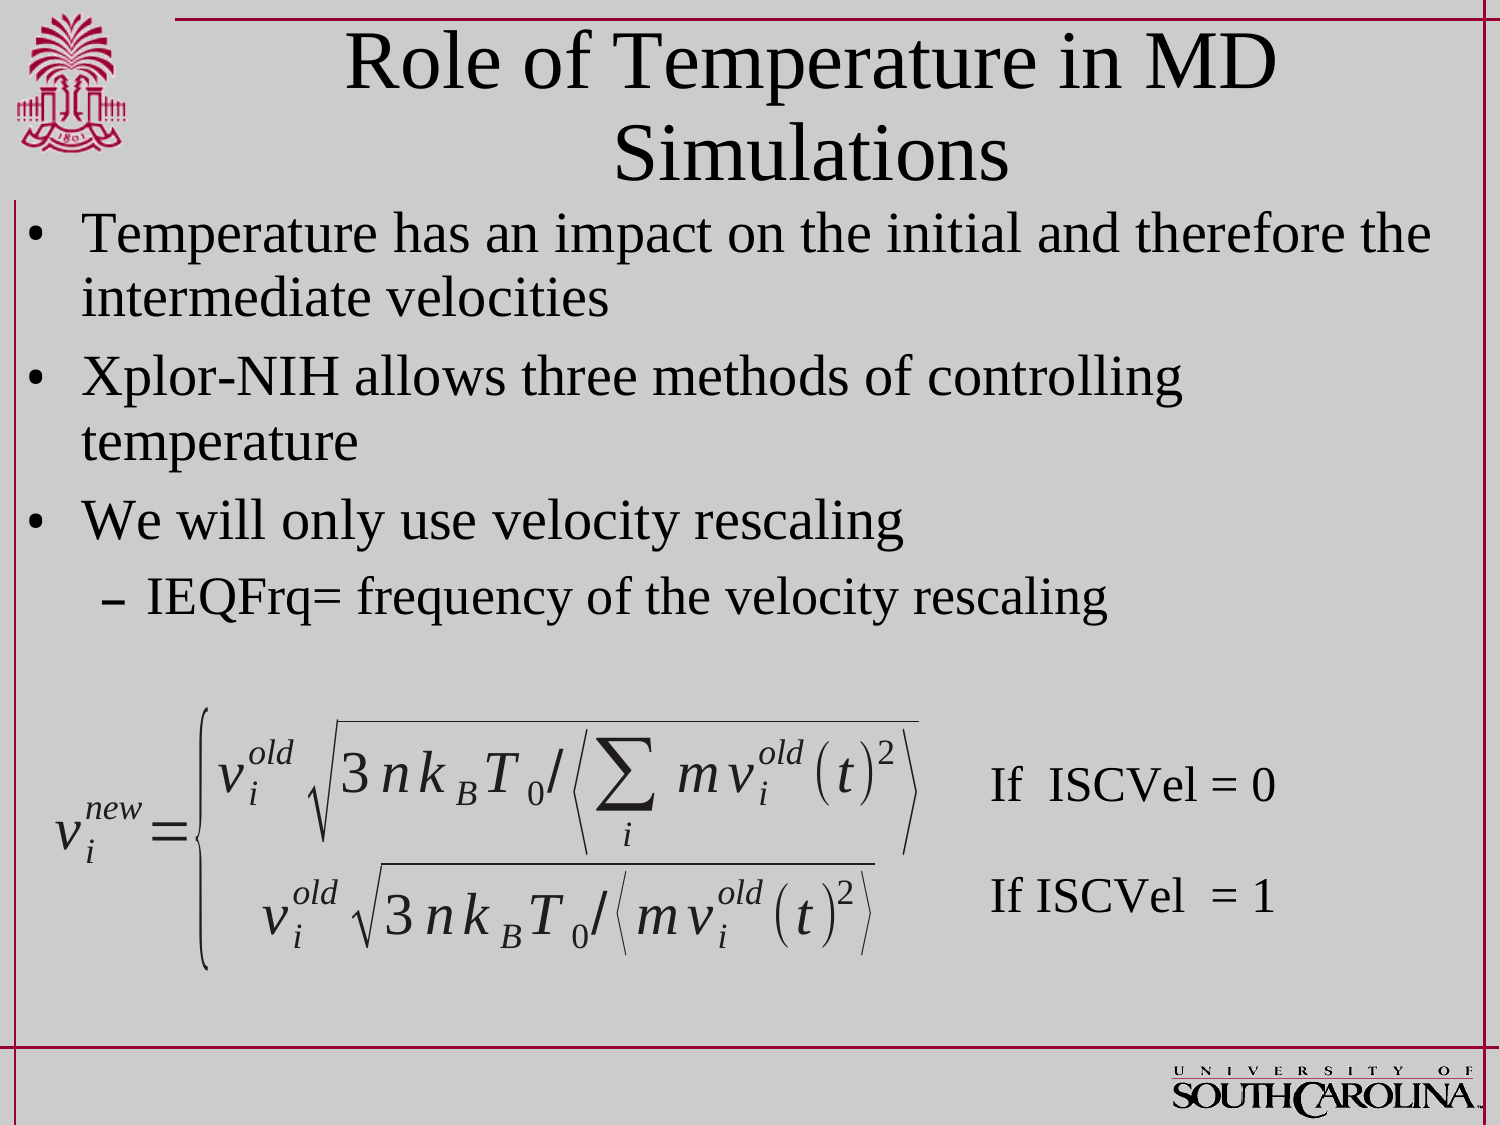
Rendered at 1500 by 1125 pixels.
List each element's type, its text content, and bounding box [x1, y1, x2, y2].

text_box If ISCVel = 0 If ISCVel = 1 [975, 750, 1313, 931]
picture [1162, 1049, 1483, 1125]
list Temperature has an impact on the initial and therefore the intermediate velocities Xplor-NIH allows three methods of controlling temperature We will only use velocity rescaling IEQFrq= frequency of the velocity rescaling [24, 200, 1476, 638]
picture [12, 12, 131, 155]
chart [37, 703, 938, 973]
title Role of Temperature in MD Simulations [174, 13, 1450, 199]
